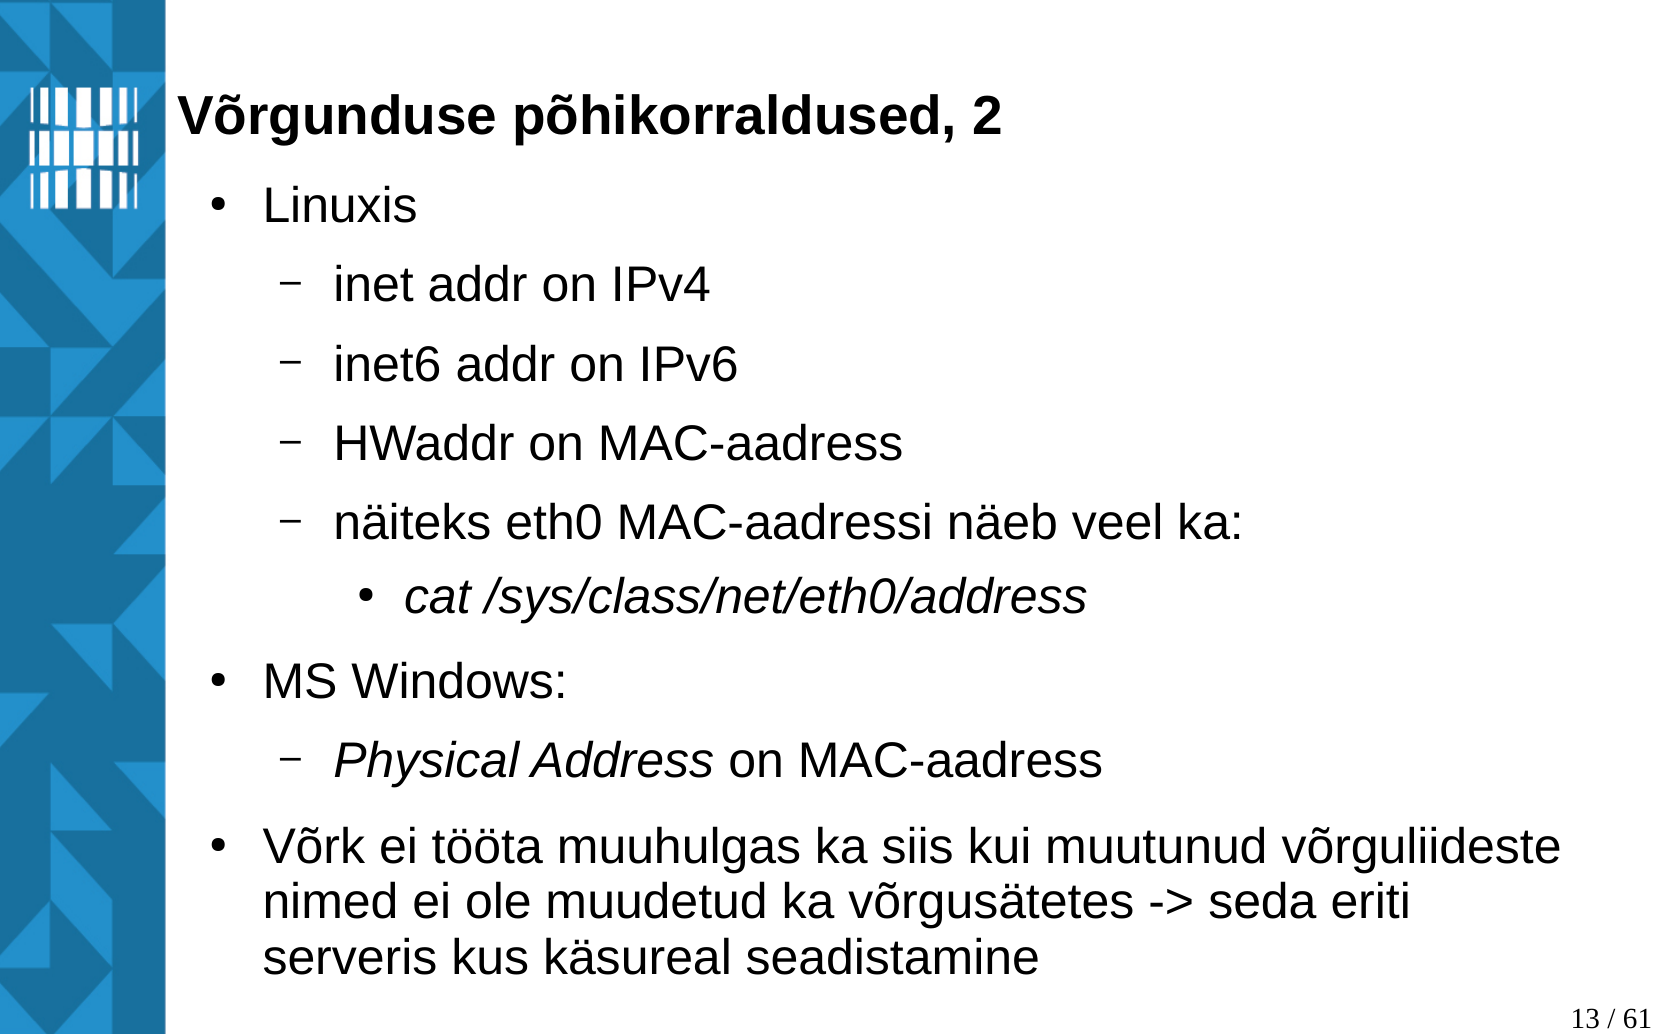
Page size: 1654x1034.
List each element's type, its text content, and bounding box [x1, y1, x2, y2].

title Võrgunduse põhikorraldused, 2 [177, 29, 1595, 203]
list Linuxis inet addr on IPv4 inet6 addr on IPv6 HWaddr on MAC-aadress näiteks eth0 MAC-aadressi näeb veel ka: cat /sys/class/net/eth0/address MS Windows: Physical Address on MAC-aadress Võrk ei tööta muuhulgas ka siis kui muutunud võrguliideste nimed ei ole muudetud ka võrgusätetes -> seda eriti serveris kus käsureal seadistamine [191, 177, 1565, 1004]
